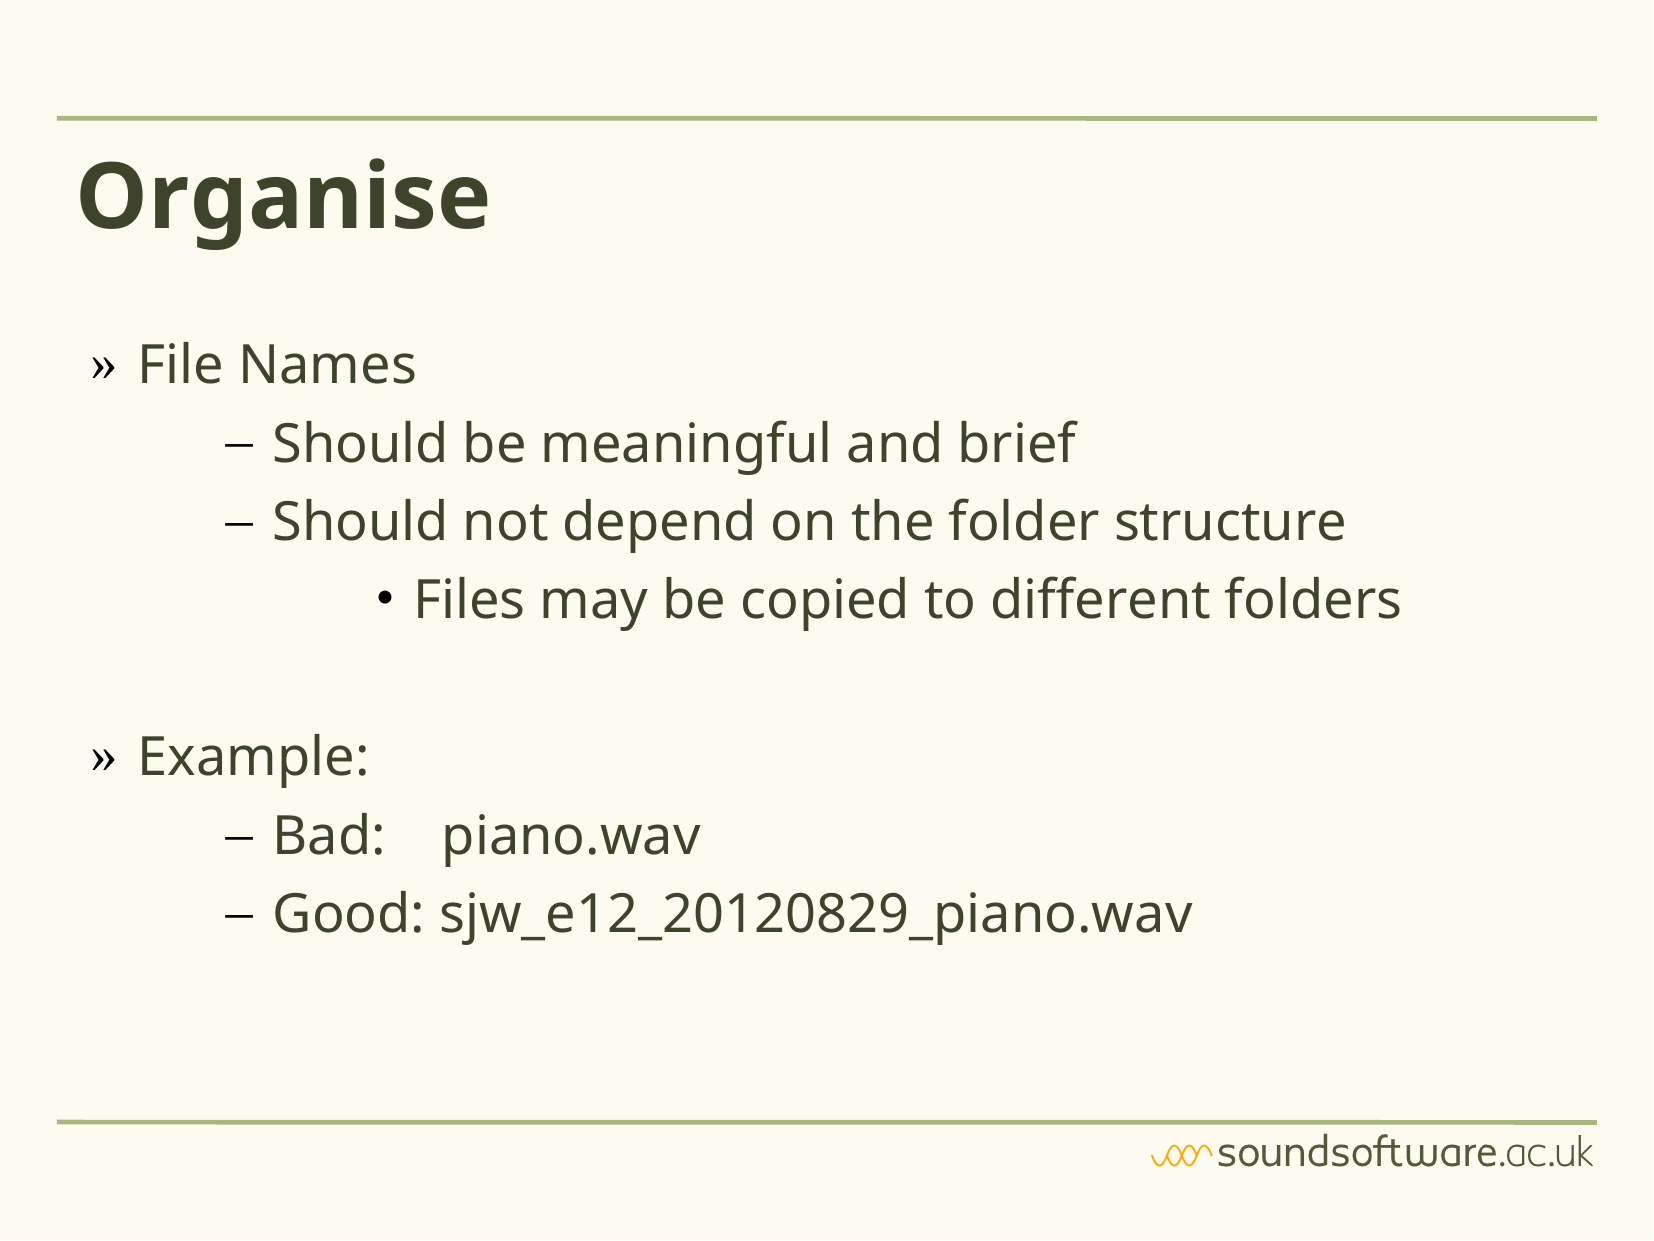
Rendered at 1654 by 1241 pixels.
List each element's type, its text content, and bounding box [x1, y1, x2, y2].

title Organise [59, 109, 1594, 274]
picture [1151, 1140, 1593, 1167]
list File Names Should be meaningful and brief Should not depend on the folder structure Files may be copied to different folders Example: Bad: piano.wav Good: sjw_e12_20120829_piano.wav [59, 321, 1594, 1140]
